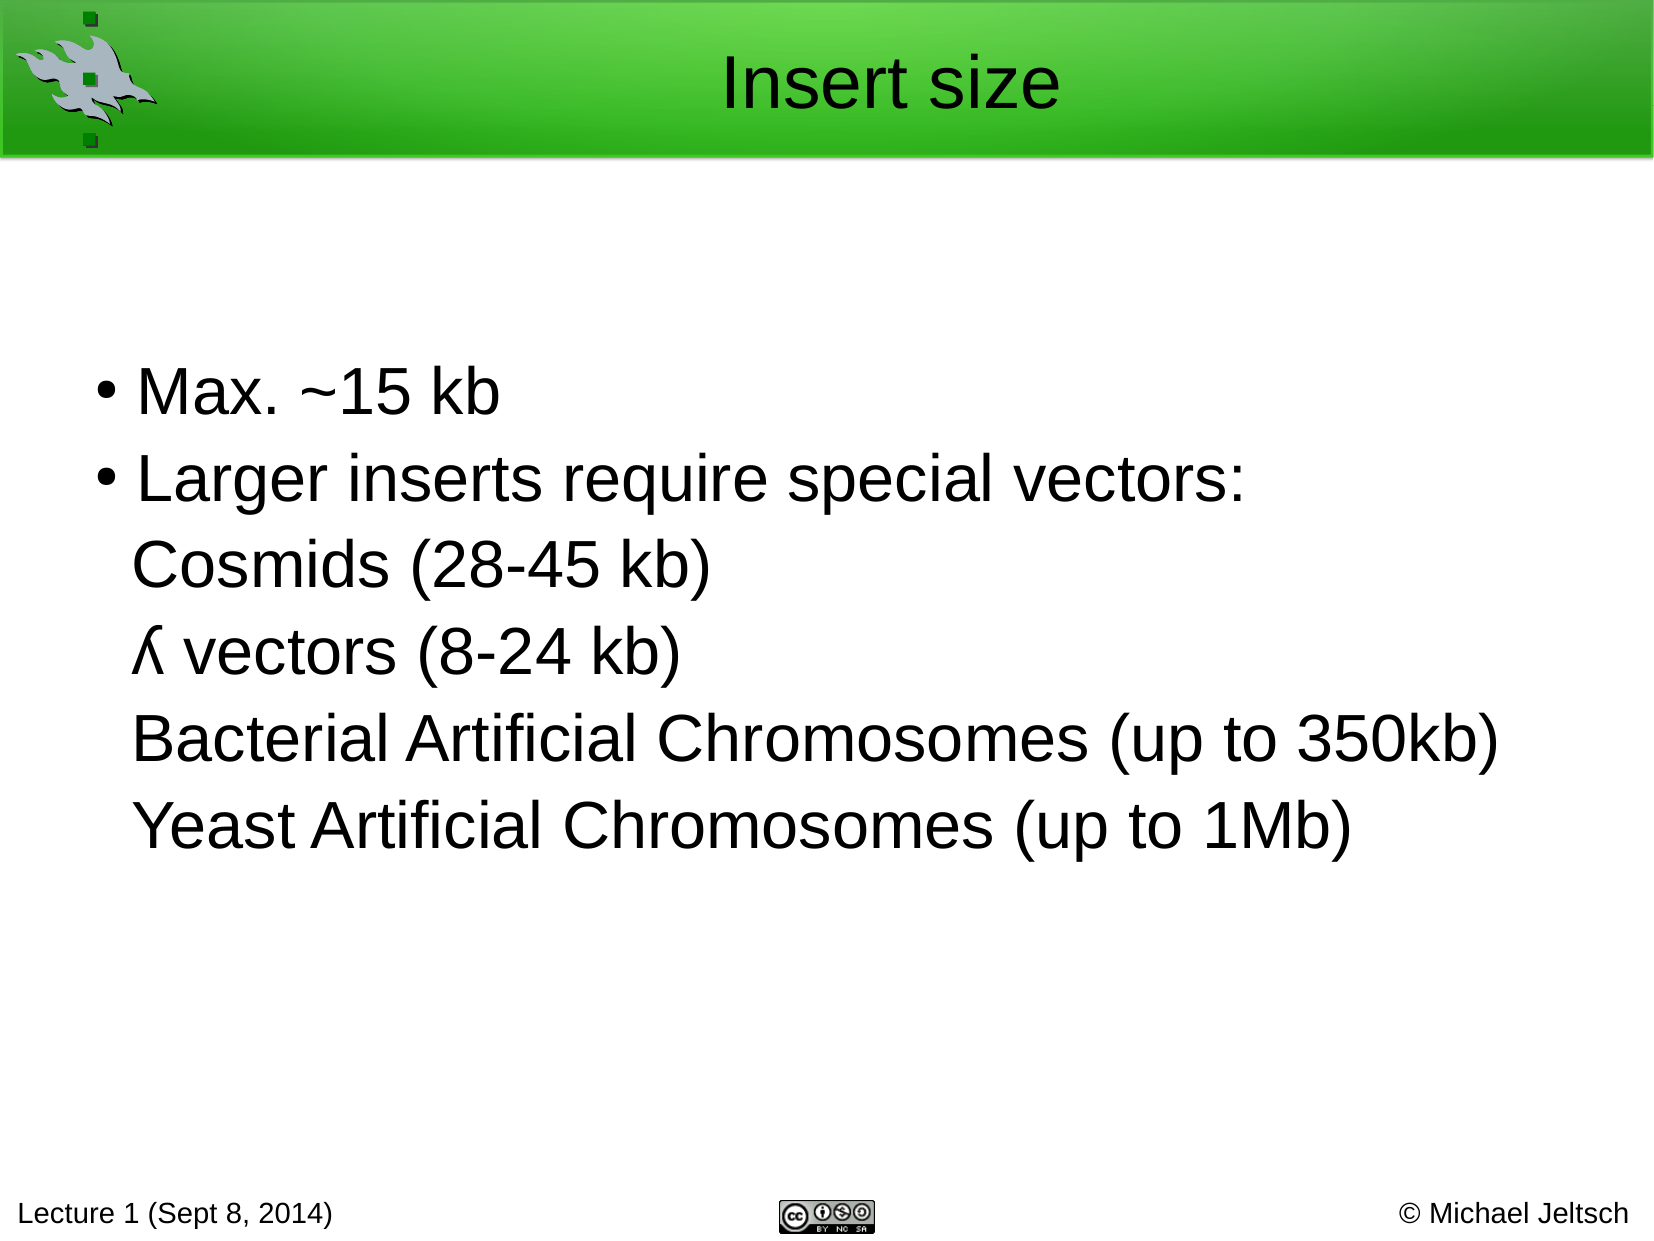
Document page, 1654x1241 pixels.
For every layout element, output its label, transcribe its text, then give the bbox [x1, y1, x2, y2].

picture [779, 1200, 875, 1234]
subtitle Max. ~15 kb Larger inserts require special vectors: Cosmids (28-45 kb) ʎ vectors (8-24 kb) Bacterial Artificial Chromosomes (up to 350kb) Yeast Artificial Chromosomes (up to 1Mb) [94, 248, 1548, 968]
title Insert size [472, 11, 1312, 154]
